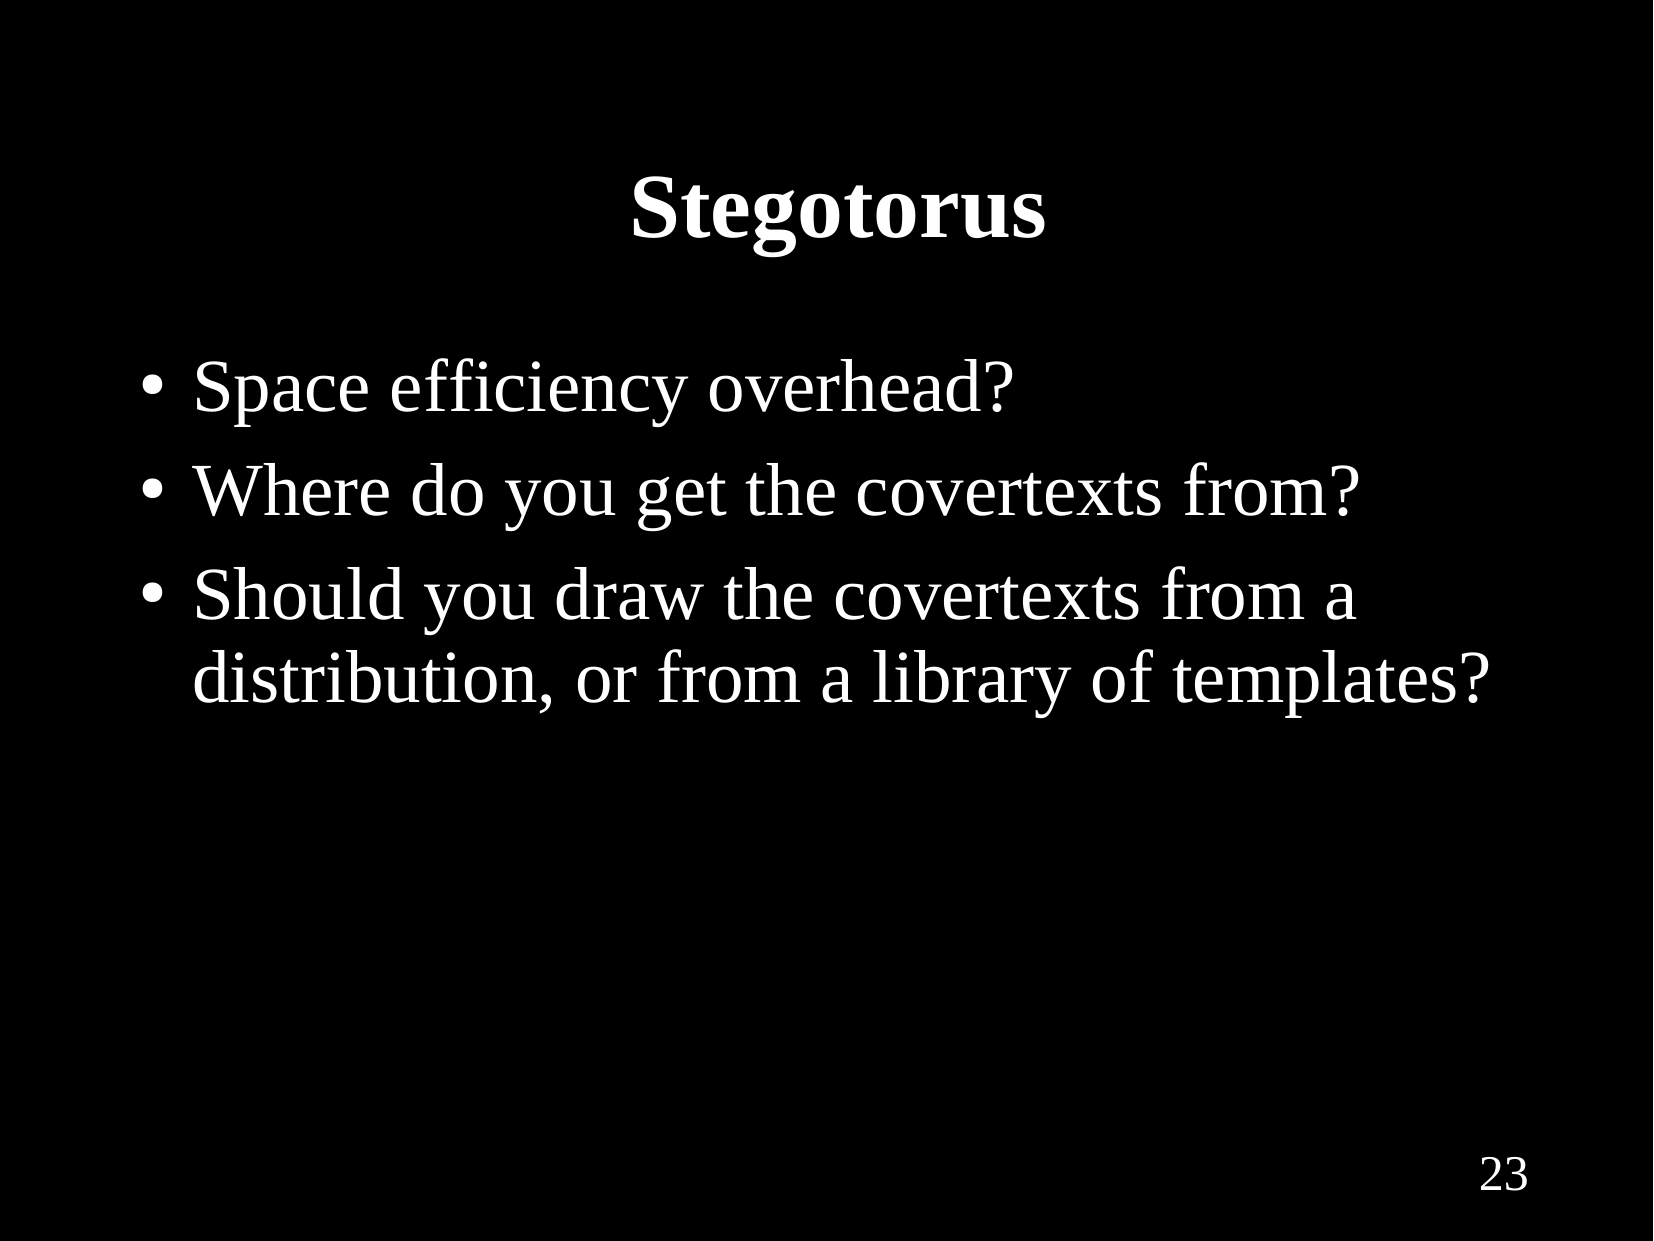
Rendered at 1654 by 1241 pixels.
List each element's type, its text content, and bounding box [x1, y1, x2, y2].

list Space efficiency overhead? Where do you get the covertexts from? Should you draw the covertexts from a distribution, or from a library of templates? [121, 344, 1534, 1127]
title Stegotorus [121, 102, 1534, 311]
